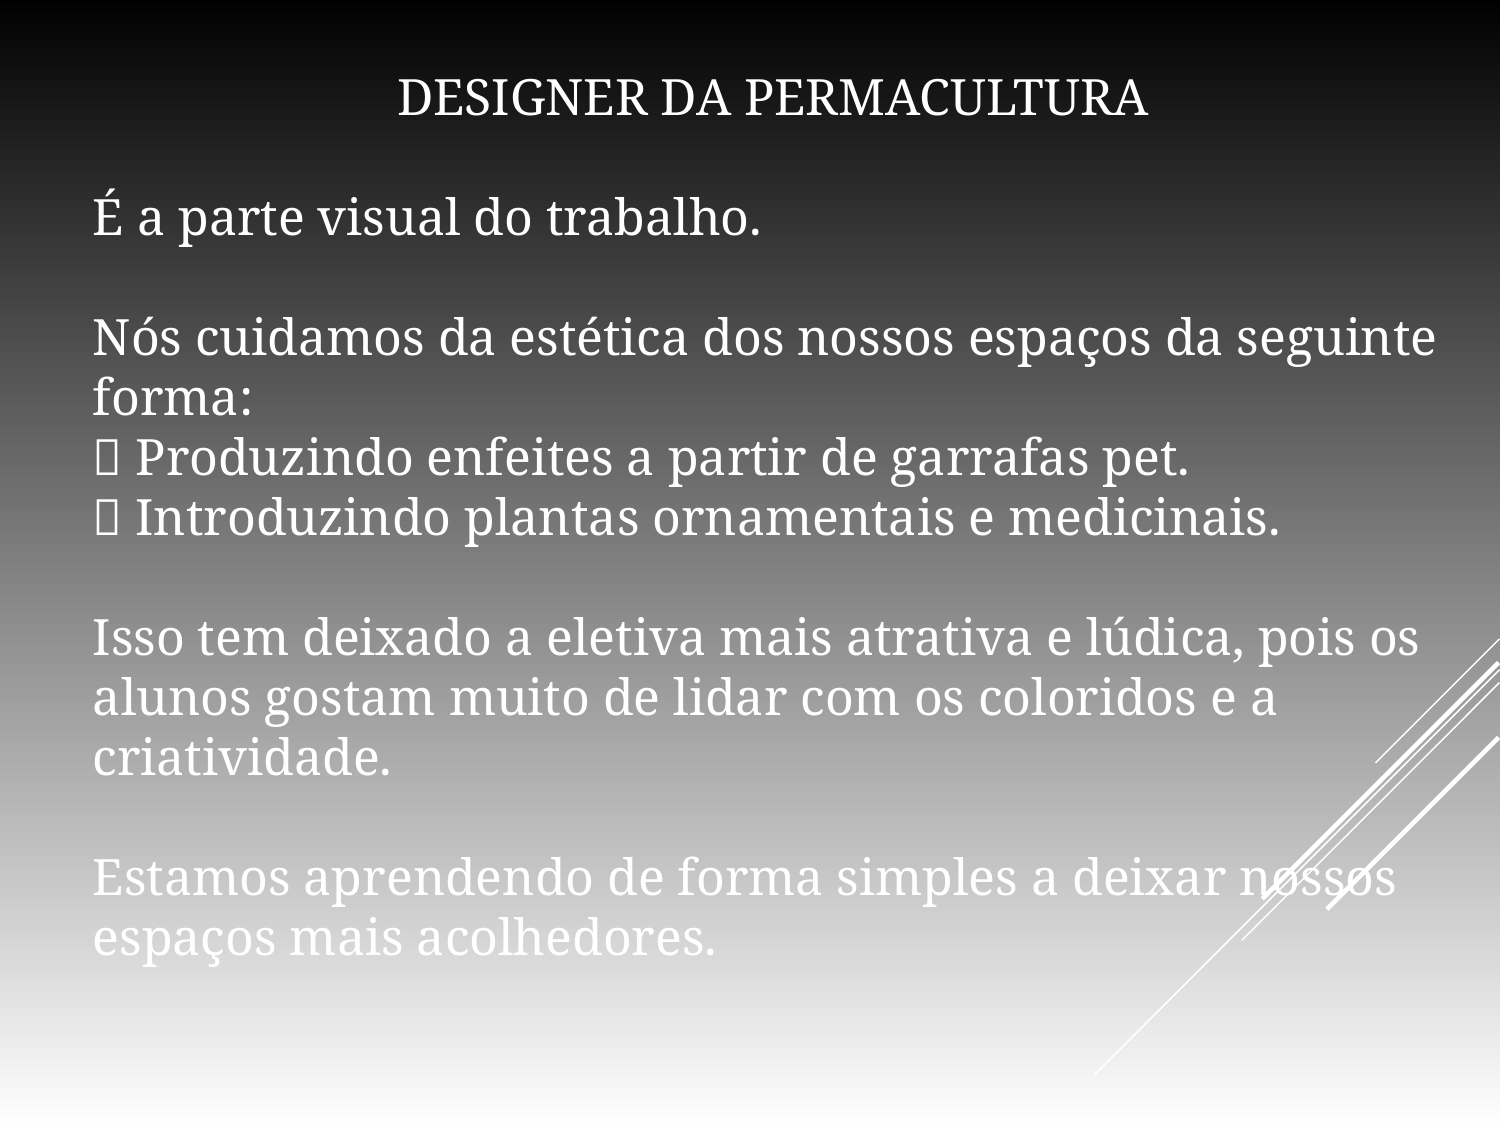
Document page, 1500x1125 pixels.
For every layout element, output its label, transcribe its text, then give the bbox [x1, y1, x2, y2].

text_box DESIGNER DA PERMACULTURA É a parte visual do trabalho. Nós cuidamos da estética dos nossos espaços da seguinte forma:  Produzindo enfeites a partir de garrafas pet.  Introduzindo plantas ornamentais e medicinais. Isso tem deixado a eletiva mais atrativa e lúdica, pois os alunos gostam muito de lidar com os coloridos e a criatividade. Estamos aprendendo de forma simples a deixar nossos espaços mais acolhedores. [78, 58, 1481, 1094]
